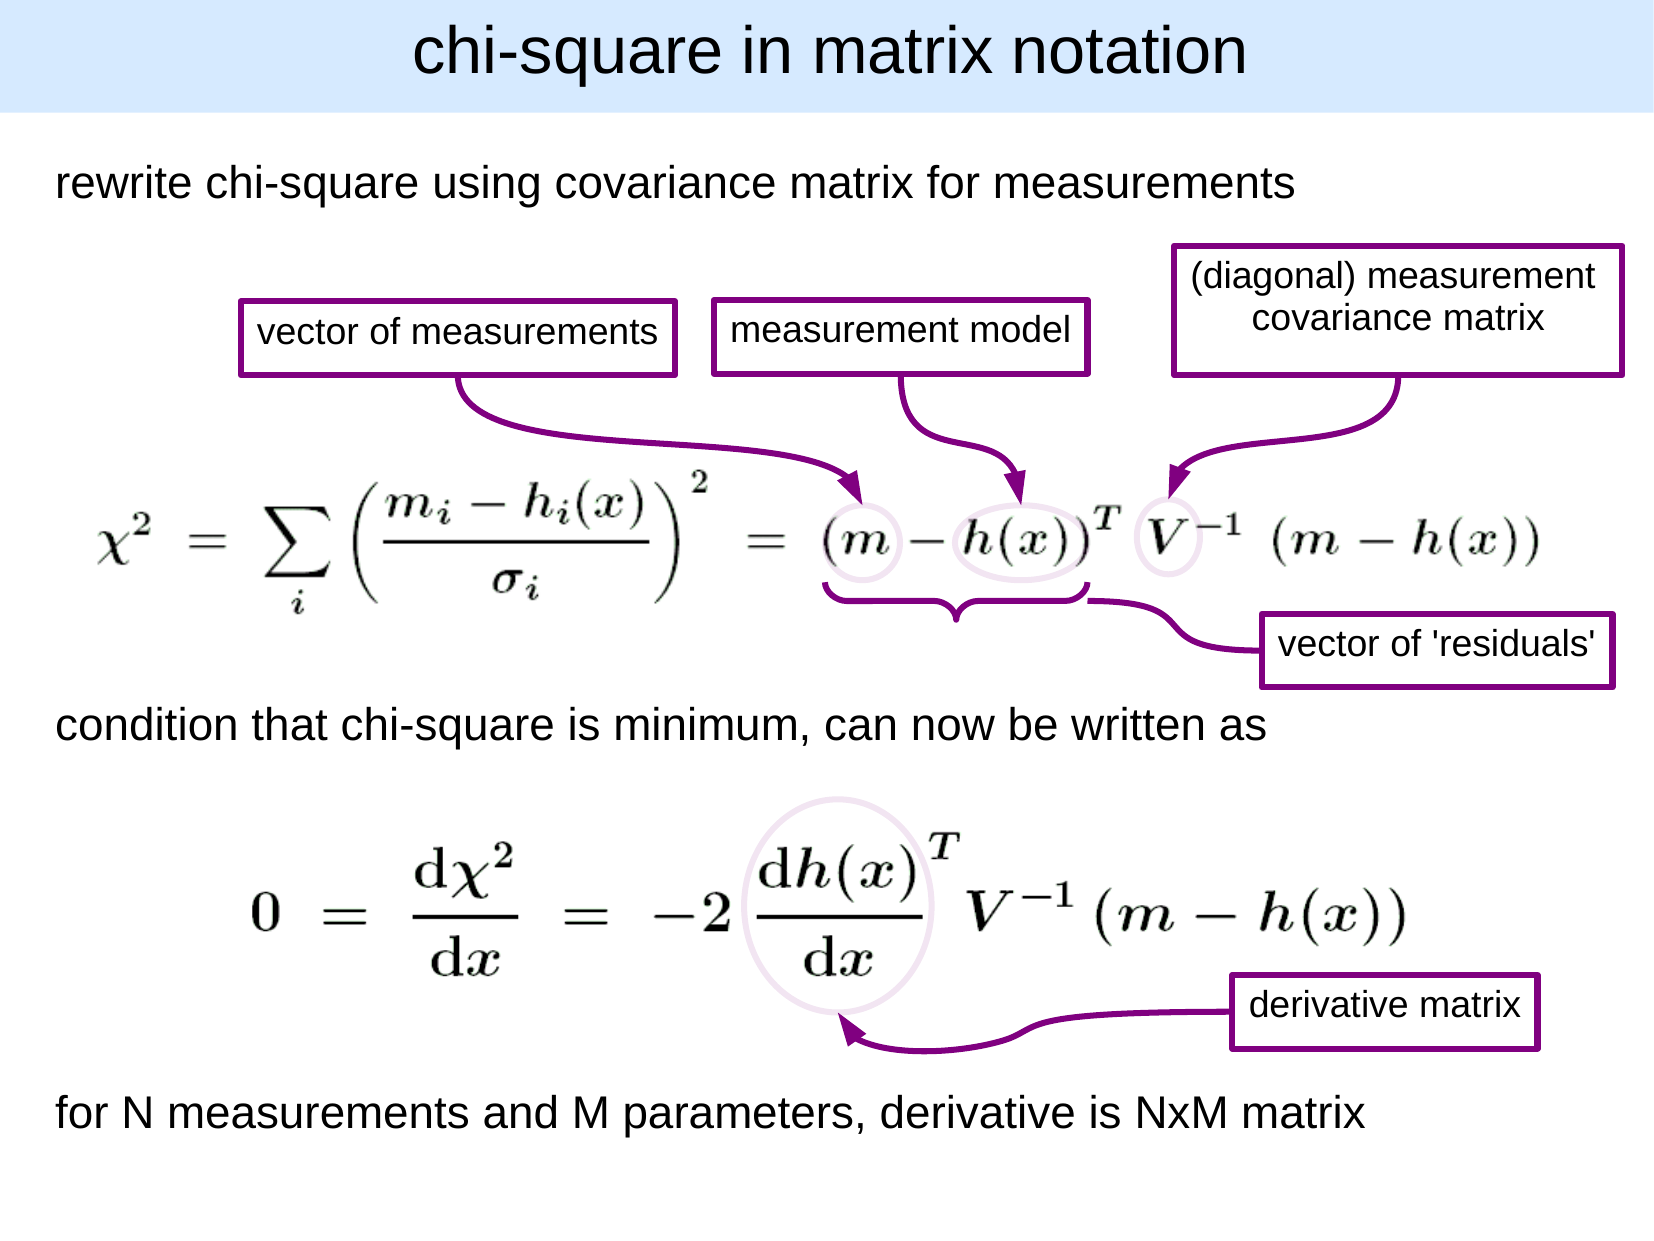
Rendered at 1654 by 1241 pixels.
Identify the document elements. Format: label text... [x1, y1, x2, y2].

text_box derivative matrix [1232, 975, 1538, 1049]
picture [75, 449, 1554, 639]
text_box measurement model [713, 300, 1088, 374]
text_box (diagonal) measurement covariance matrix [1174, 245, 1623, 376]
text_box vector of measurements [240, 301, 676, 376]
list rewrite chi-square using covariance matrix for measurements [37, 156, 1613, 263]
list condition that chi-square is minimum, can now be written as [37, 698, 1613, 805]
title chi-square in matrix notation [86, 0, 1576, 100]
picture [225, 824, 1426, 998]
list for N measurements and M parameters, derivative is NxM matrix [37, 1087, 1613, 1194]
text_box vector of 'residuals' [1261, 613, 1613, 688]
